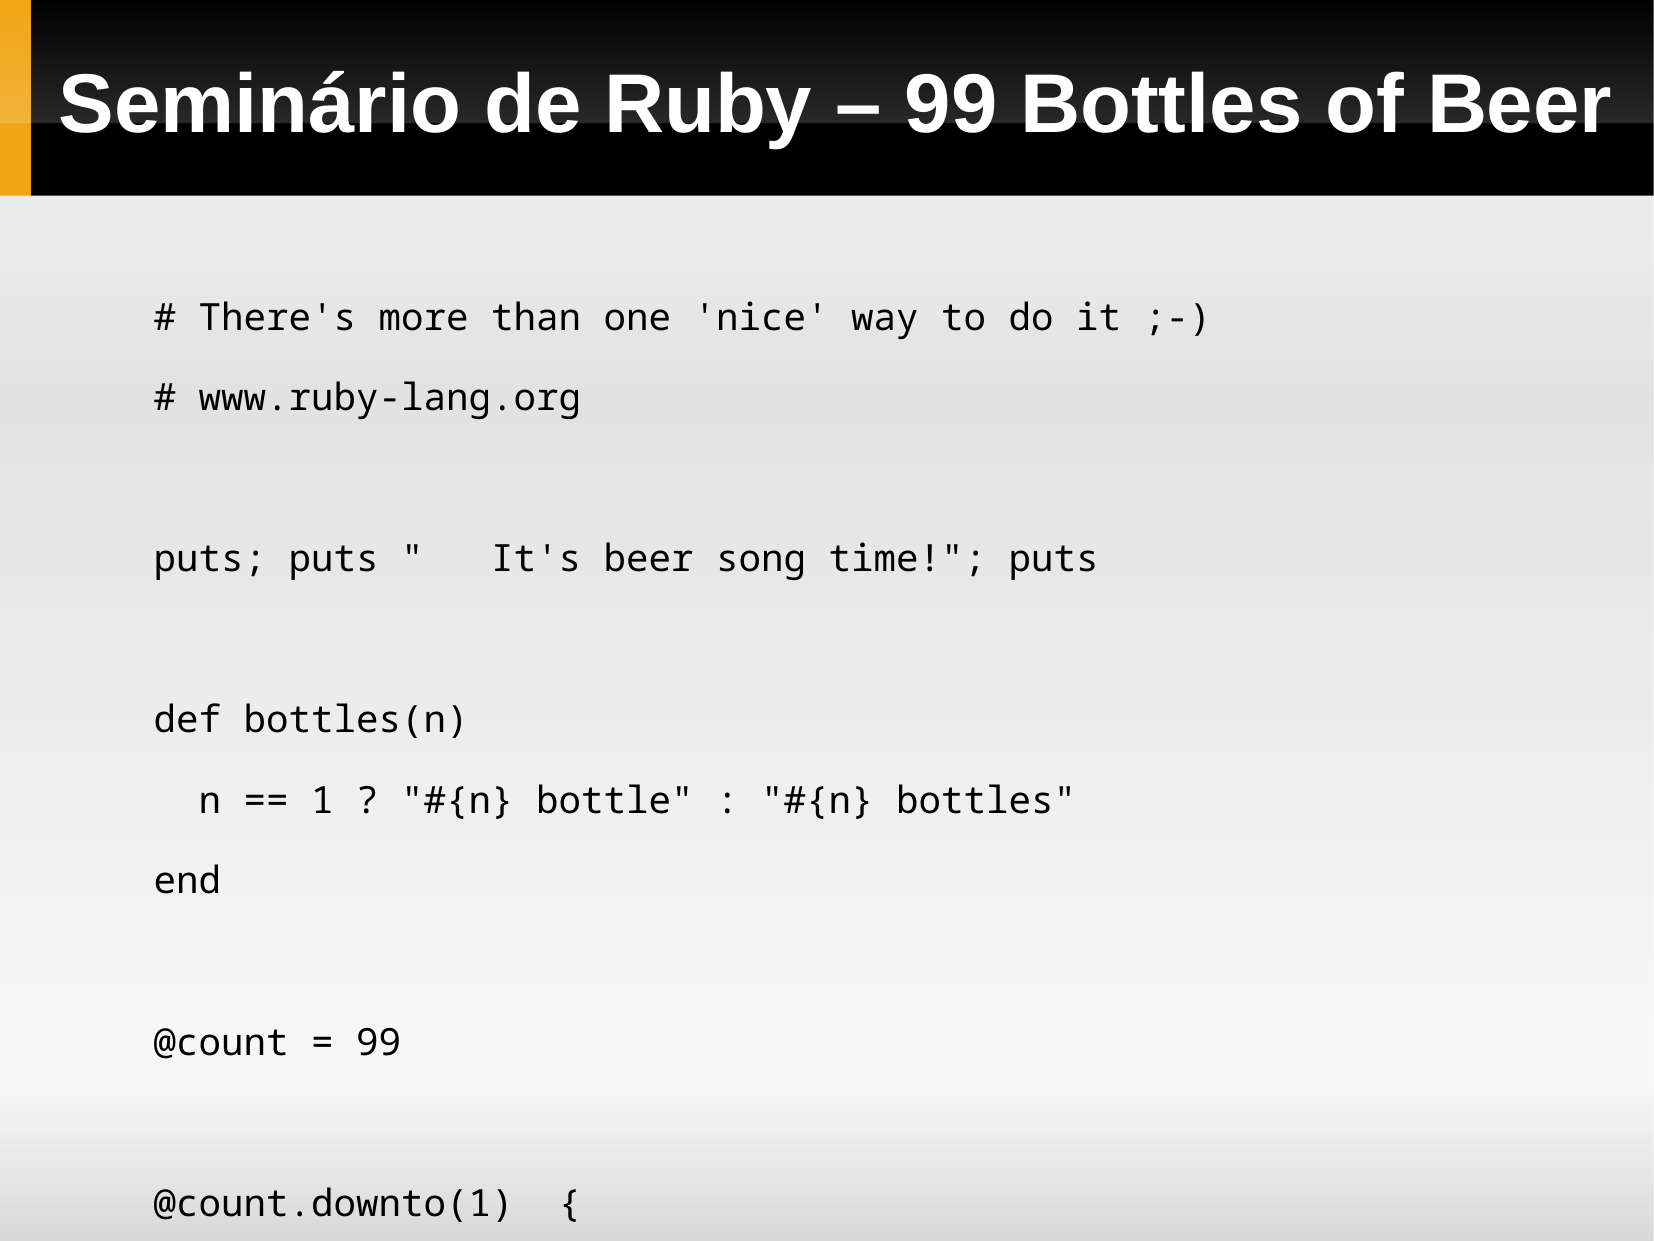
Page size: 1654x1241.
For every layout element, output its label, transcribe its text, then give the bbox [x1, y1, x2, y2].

title Seminário de Ruby – 99 Bottles of Beer [59, 7, 1654, 201]
picture [0, 0, 1654, 1241]
list # There's more than one 'nice' way to do it ;-) # www.ruby-lang.org puts; puts " It's beer song time!"; puts def bottles(n) n == 1 ? "#{n} bottle" : "#{n} bottles" end @count = 99 @count.downto(1) { puts <<BEERSONG ~~~~~~~~~~~~~~~~~~~~~~~~~~~~~~~~~ [82, 290, 1571, 1241]
